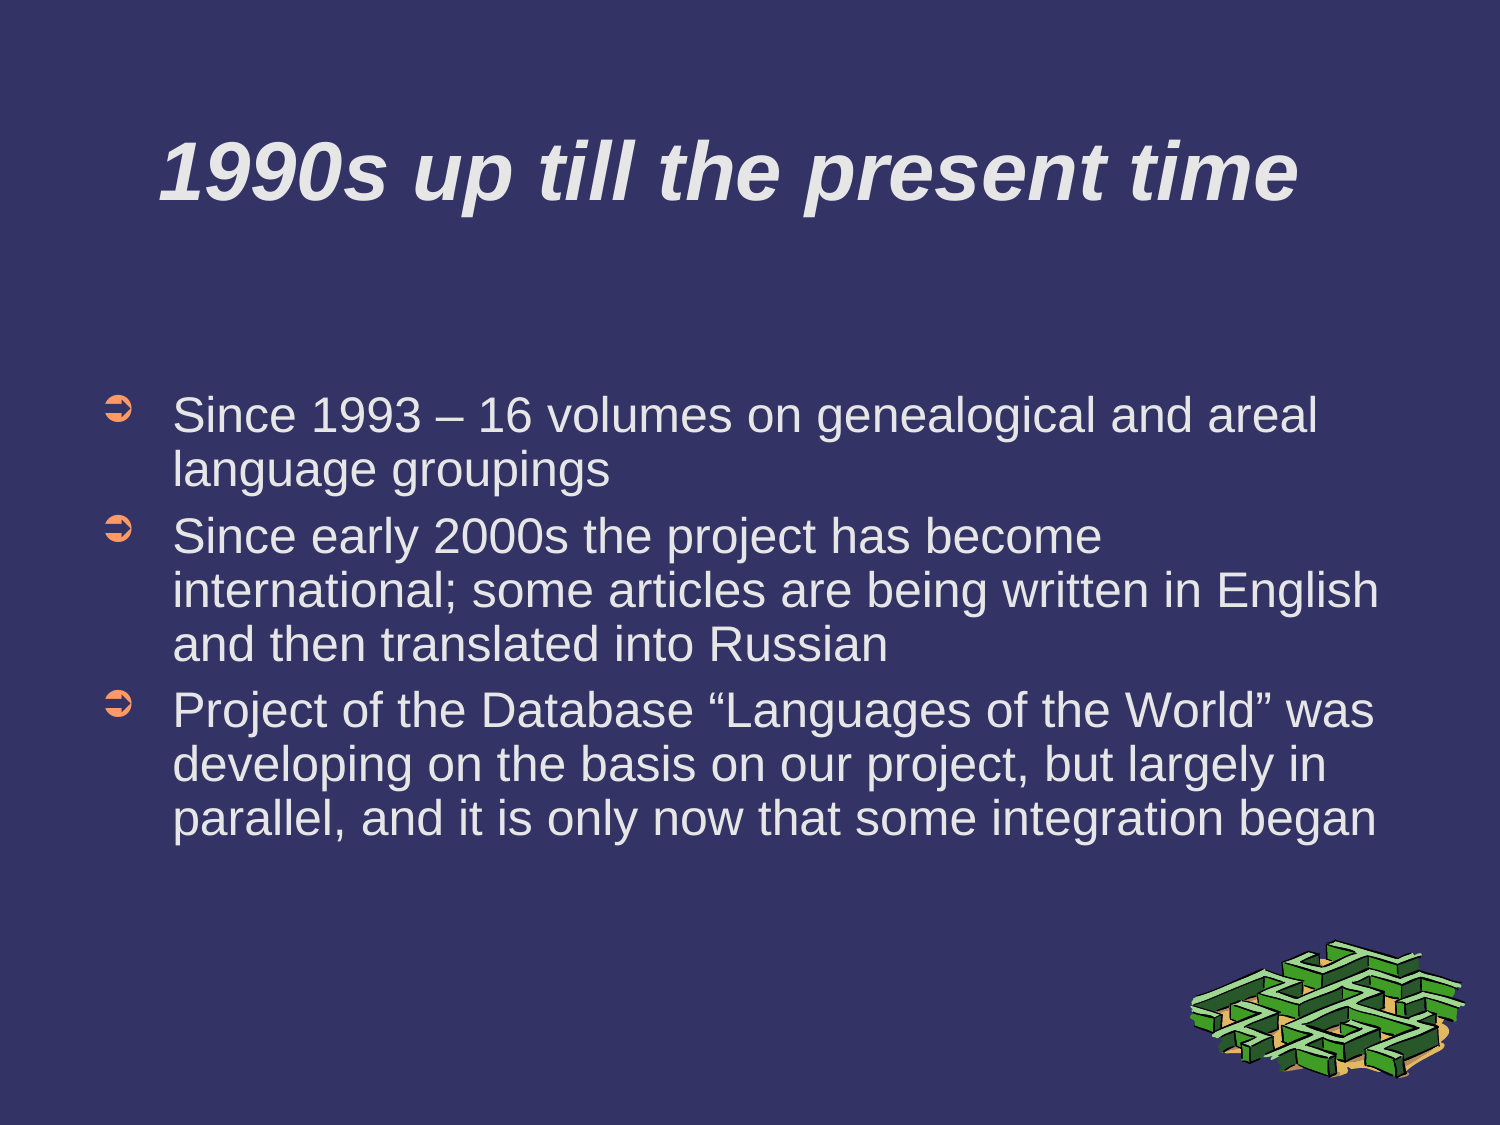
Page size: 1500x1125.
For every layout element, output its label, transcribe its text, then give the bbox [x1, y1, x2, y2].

list Since 1993 – 16 volumes on genealogical and areal language groupings Since early 2000s the project has become international; some articles are being written in English and then translated into Russian Project of the Database “Languages of the World” was developing on the basis on our project, but largely in parallel, and it is only now that some integration began [74, 309, 1417, 994]
title 1990s up till the present time [59, 37, 1342, 225]
